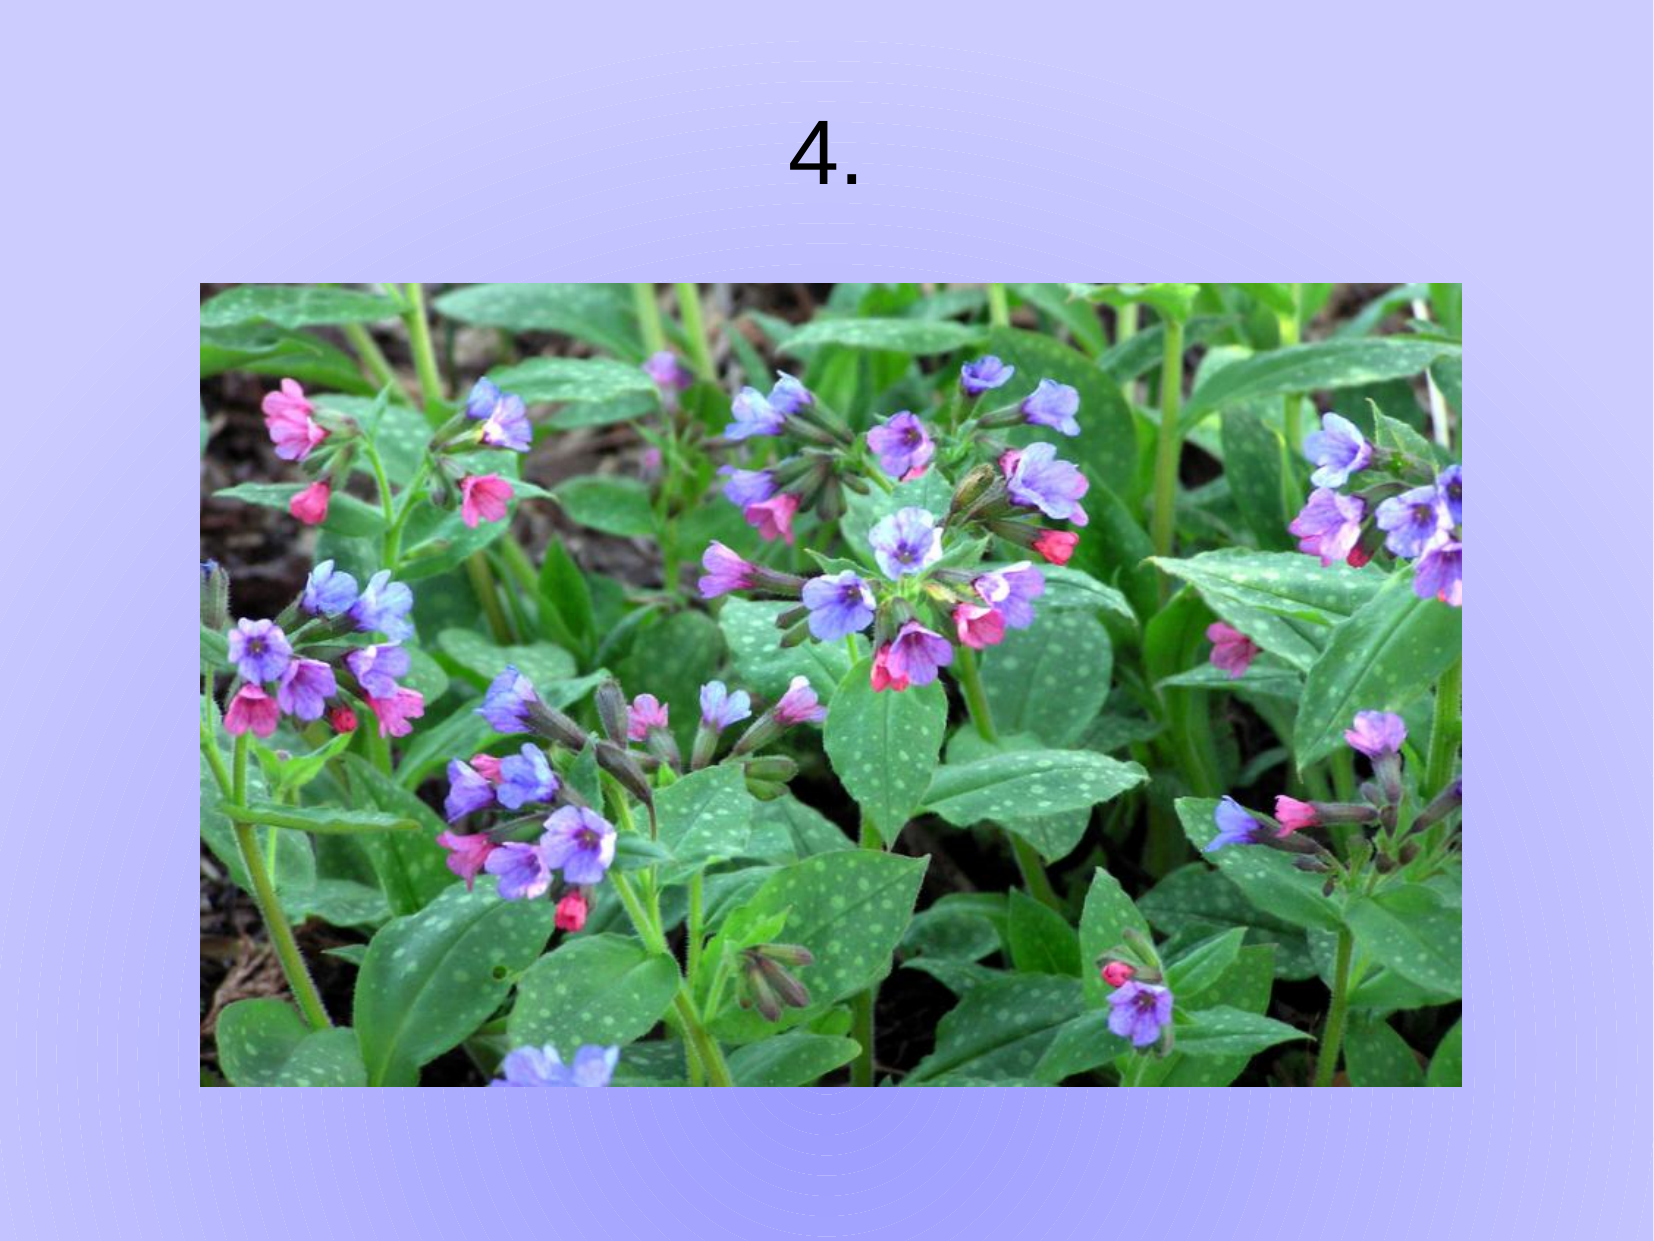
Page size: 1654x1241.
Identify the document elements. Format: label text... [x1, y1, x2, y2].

title 4. [82, 49, 1571, 257]
picture [200, 283, 1462, 1087]
